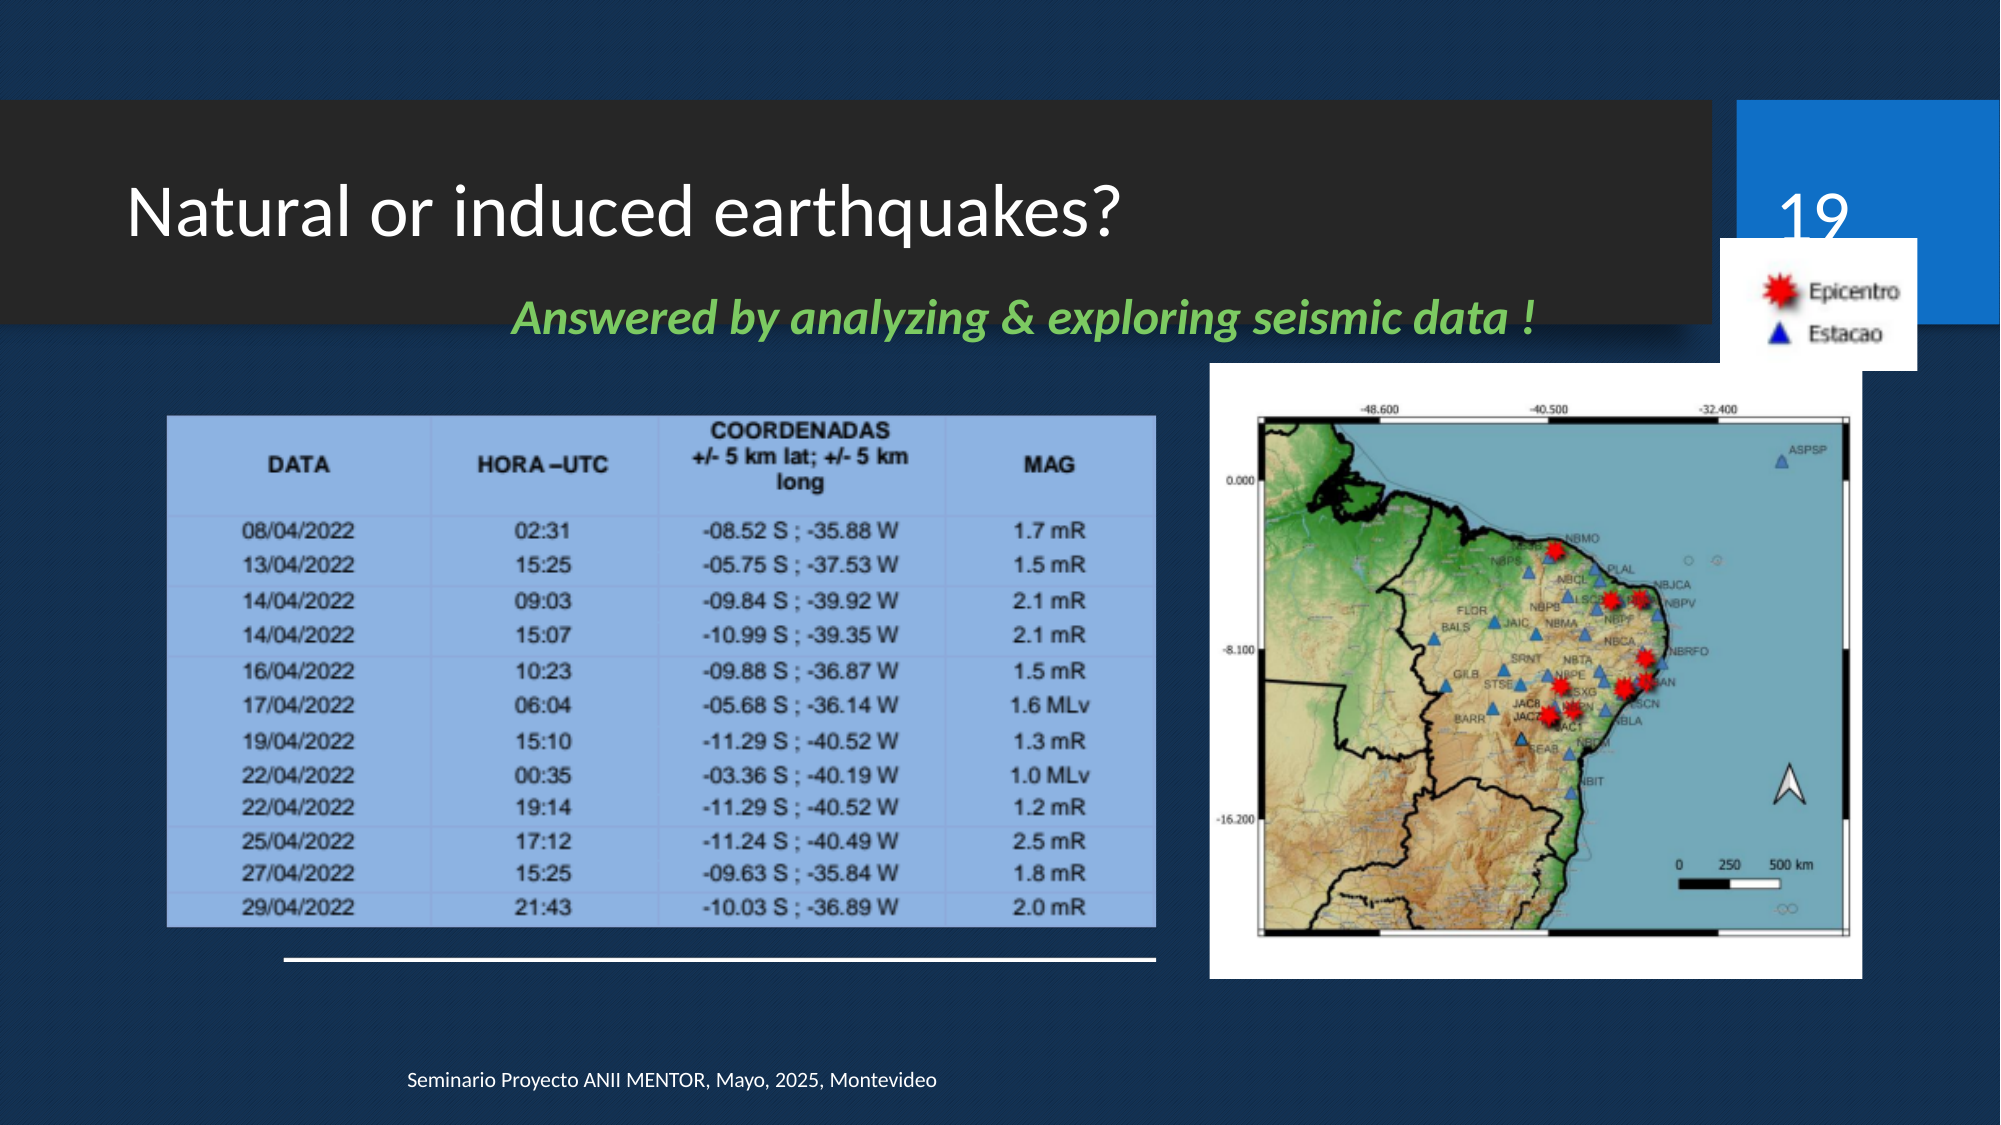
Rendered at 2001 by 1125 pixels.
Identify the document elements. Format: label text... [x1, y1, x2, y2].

picture [137, 380, 1157, 962]
text_box Answered by analyzing & exploring seismic data ! [497, 276, 1553, 352]
title Natural or induced earthquakes? [111, 123, 1689, 301]
slide_number <number> [1760, 123, 1950, 303]
picture [0, 238, 2000, 979]
footer Seminario Proyecto ANII MENTOR, Mayo, 2025, Montevideo [111, 1062, 1239, 1122]
